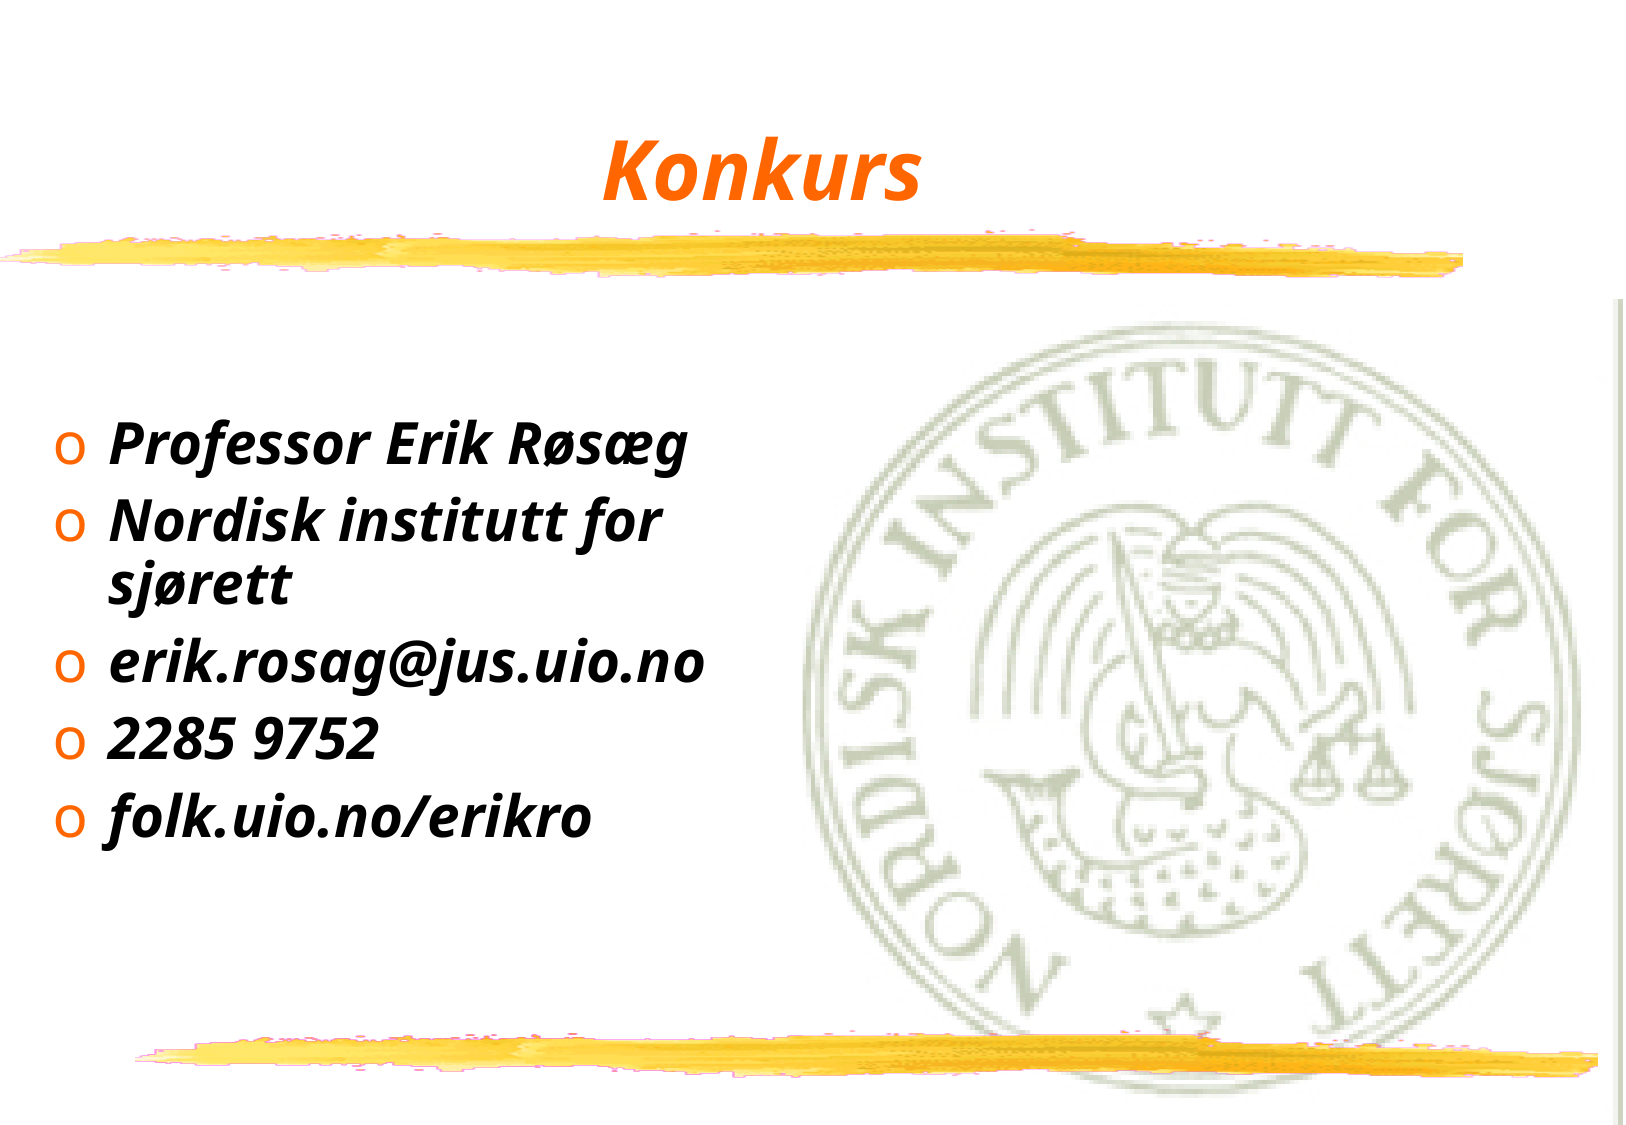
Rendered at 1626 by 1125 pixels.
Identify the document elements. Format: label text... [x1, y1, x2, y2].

chart [802, 299, 1625, 1125]
title Konkurs [72, 37, 1454, 225]
picture [135, 1024, 1598, 1089]
list Professor Erik Røsæg Nordisk institutt for sjørett erik.rosag@jus.uio.no 2285 9752 folk.uio.no/erikro [37, 312, 802, 1004]
picture [0, 224, 1463, 288]
